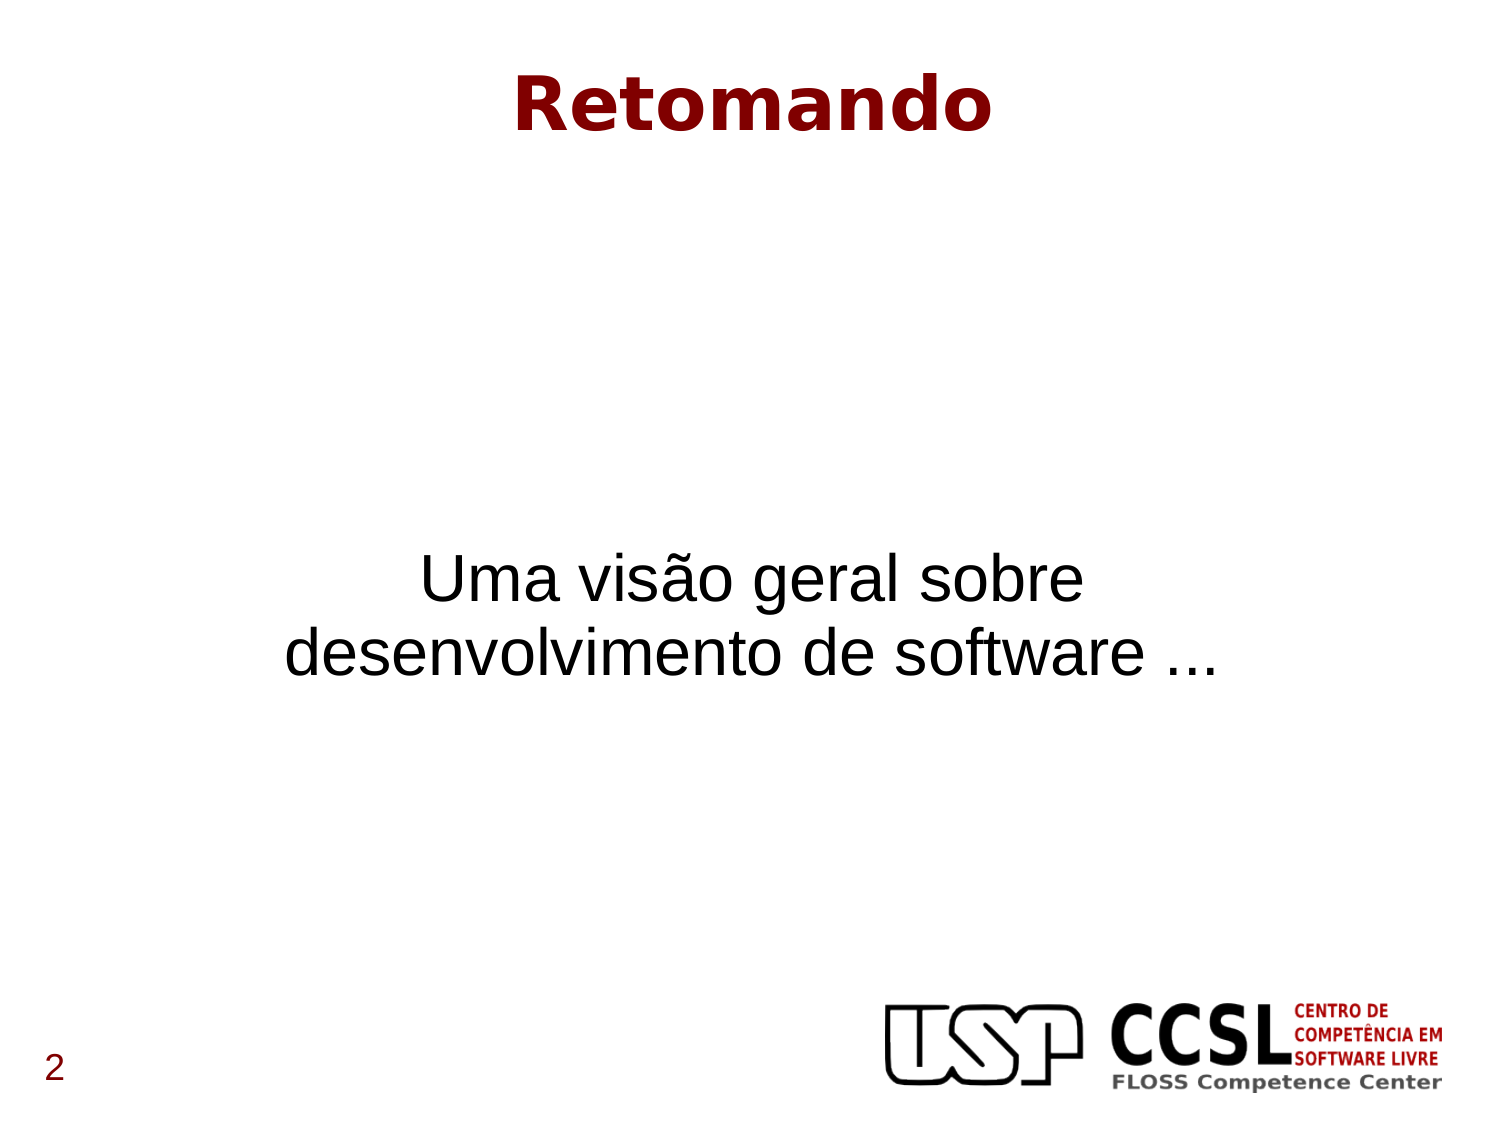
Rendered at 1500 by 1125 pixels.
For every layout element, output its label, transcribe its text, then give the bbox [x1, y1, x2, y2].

picture [885, 1003, 1442, 1093]
subtitle Uma visão geral sobre desenvolvimento de software ... [59, 206, 1447, 950]
title Retomando [59, 29, 1447, 180]
